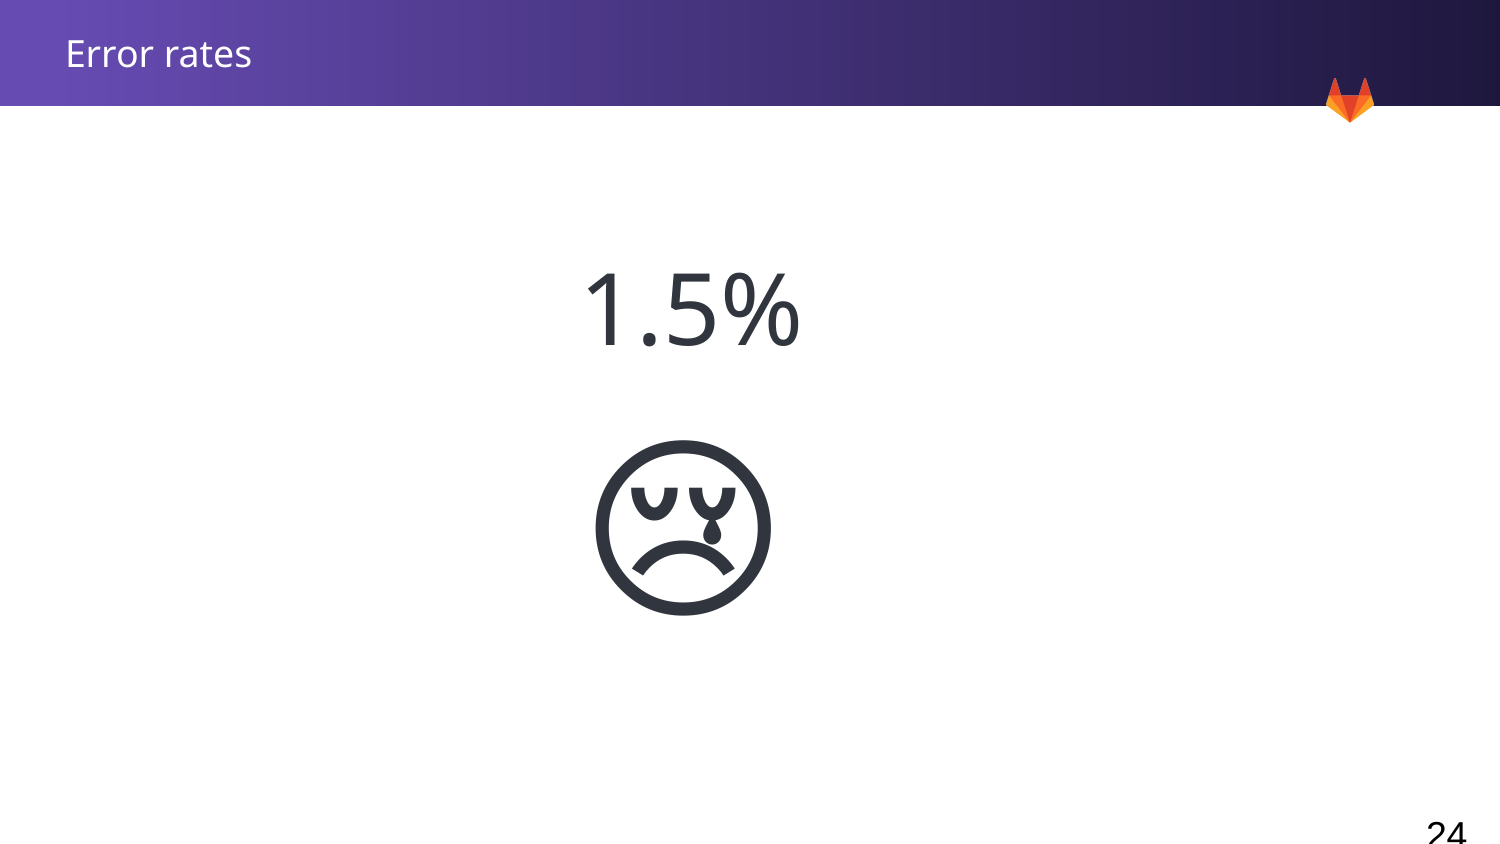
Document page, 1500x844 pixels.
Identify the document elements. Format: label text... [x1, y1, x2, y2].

picture [1326, 78, 1374, 123]
title Error rates [50, 27, 1298, 77]
list 1.5% 😢 [564, 212, 883, 600]
